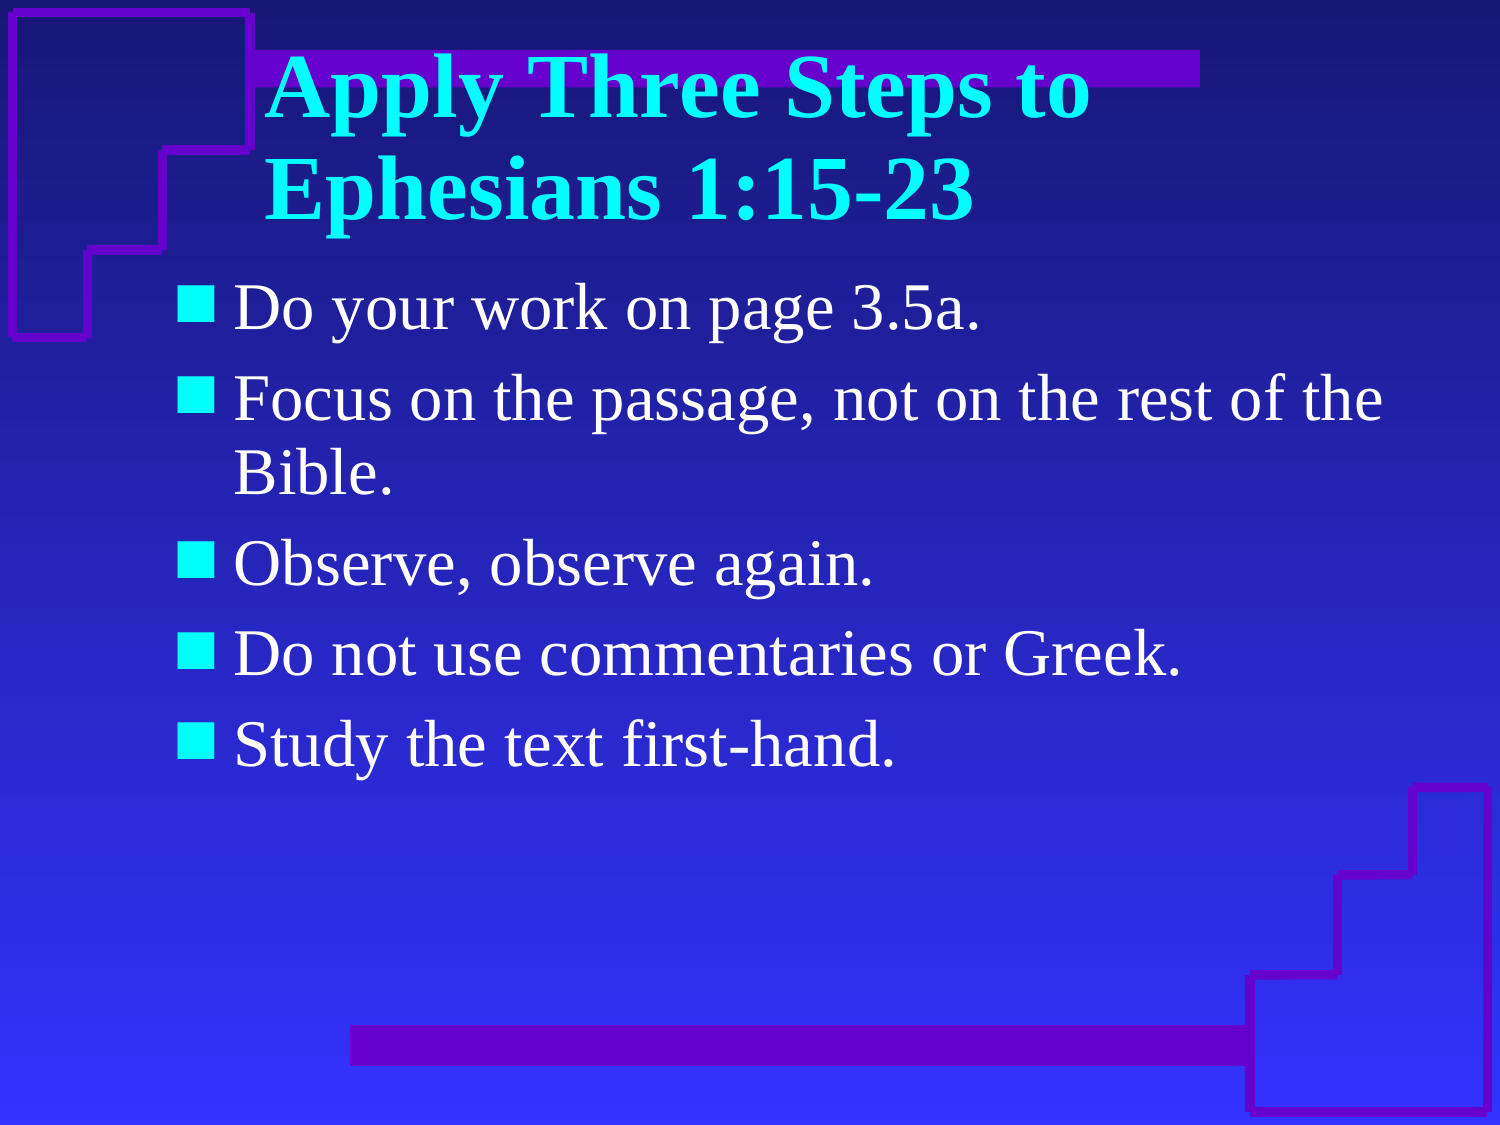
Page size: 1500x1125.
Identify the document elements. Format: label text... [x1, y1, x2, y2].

title Apply Three Steps to Ephesians 1:15-23 [249, 28, 1450, 247]
list Do your work on page 3.5a. Focus on the passage, not on the rest of the Bible. Observe, observe again. Do not use commentaries or Greek. Study the text first-hand. [162, 262, 1450, 988]
